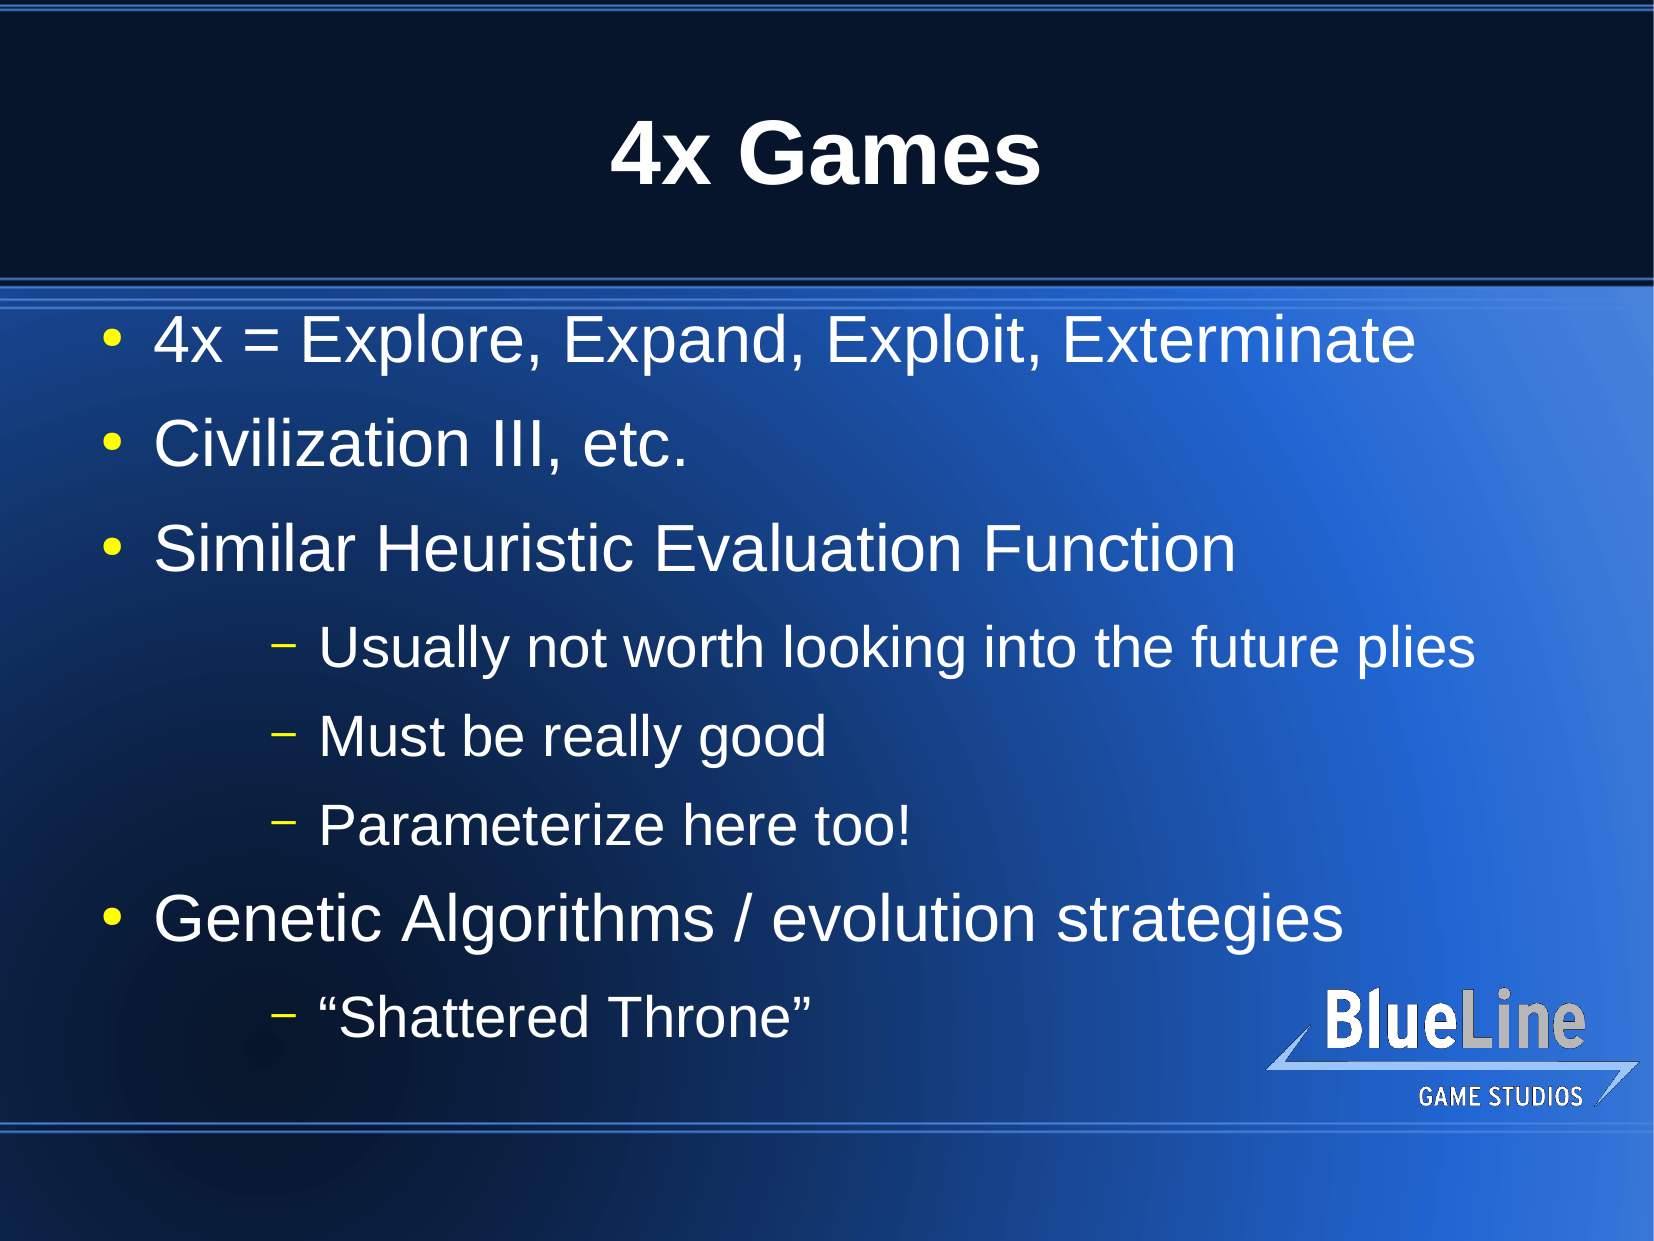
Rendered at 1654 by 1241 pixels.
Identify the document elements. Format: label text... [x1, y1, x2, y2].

picture [0, 0, 1654, 1241]
title 4x Games [82, 49, 1571, 257]
list 4x = Explore, Expand, Exploit, Exterminate Civilization III, etc. Similar Heuristic Evaluation Function Usually not worth looking into the future plies Must be really good Parameterize here too! Genetic Algorithms / evolution strategies “Shattered Throne” [82, 302, 1571, 1050]
